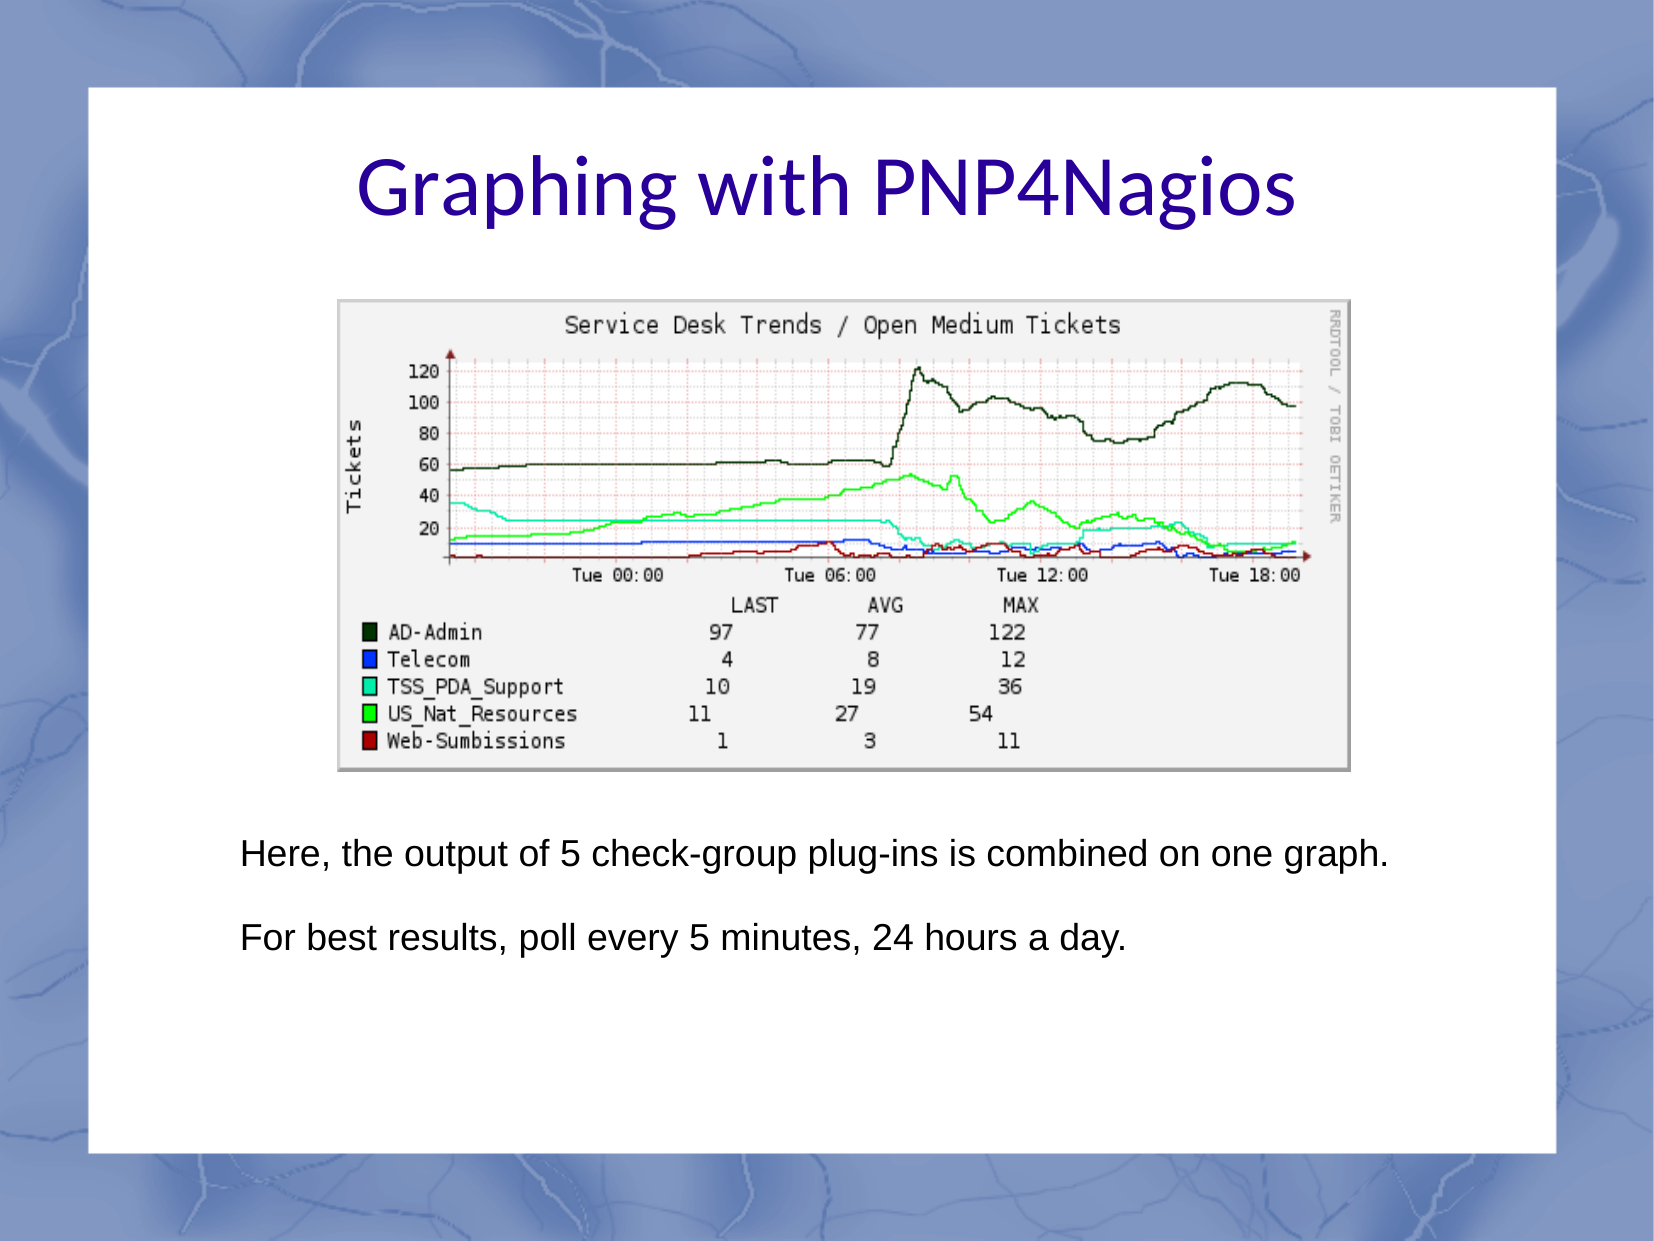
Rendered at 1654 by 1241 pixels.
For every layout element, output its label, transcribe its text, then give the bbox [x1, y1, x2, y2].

text_box [262, 262, 1501, 320]
text_box Here, the output of 5 check-group plug-ins is combined on one graph. For best results, poll every 5 minutes, 24 hours a day. [225, 825, 1463, 966]
title Graphing with PNP4Nagios [118, 90, 1536, 298]
picture [0, 0, 1654, 1241]
